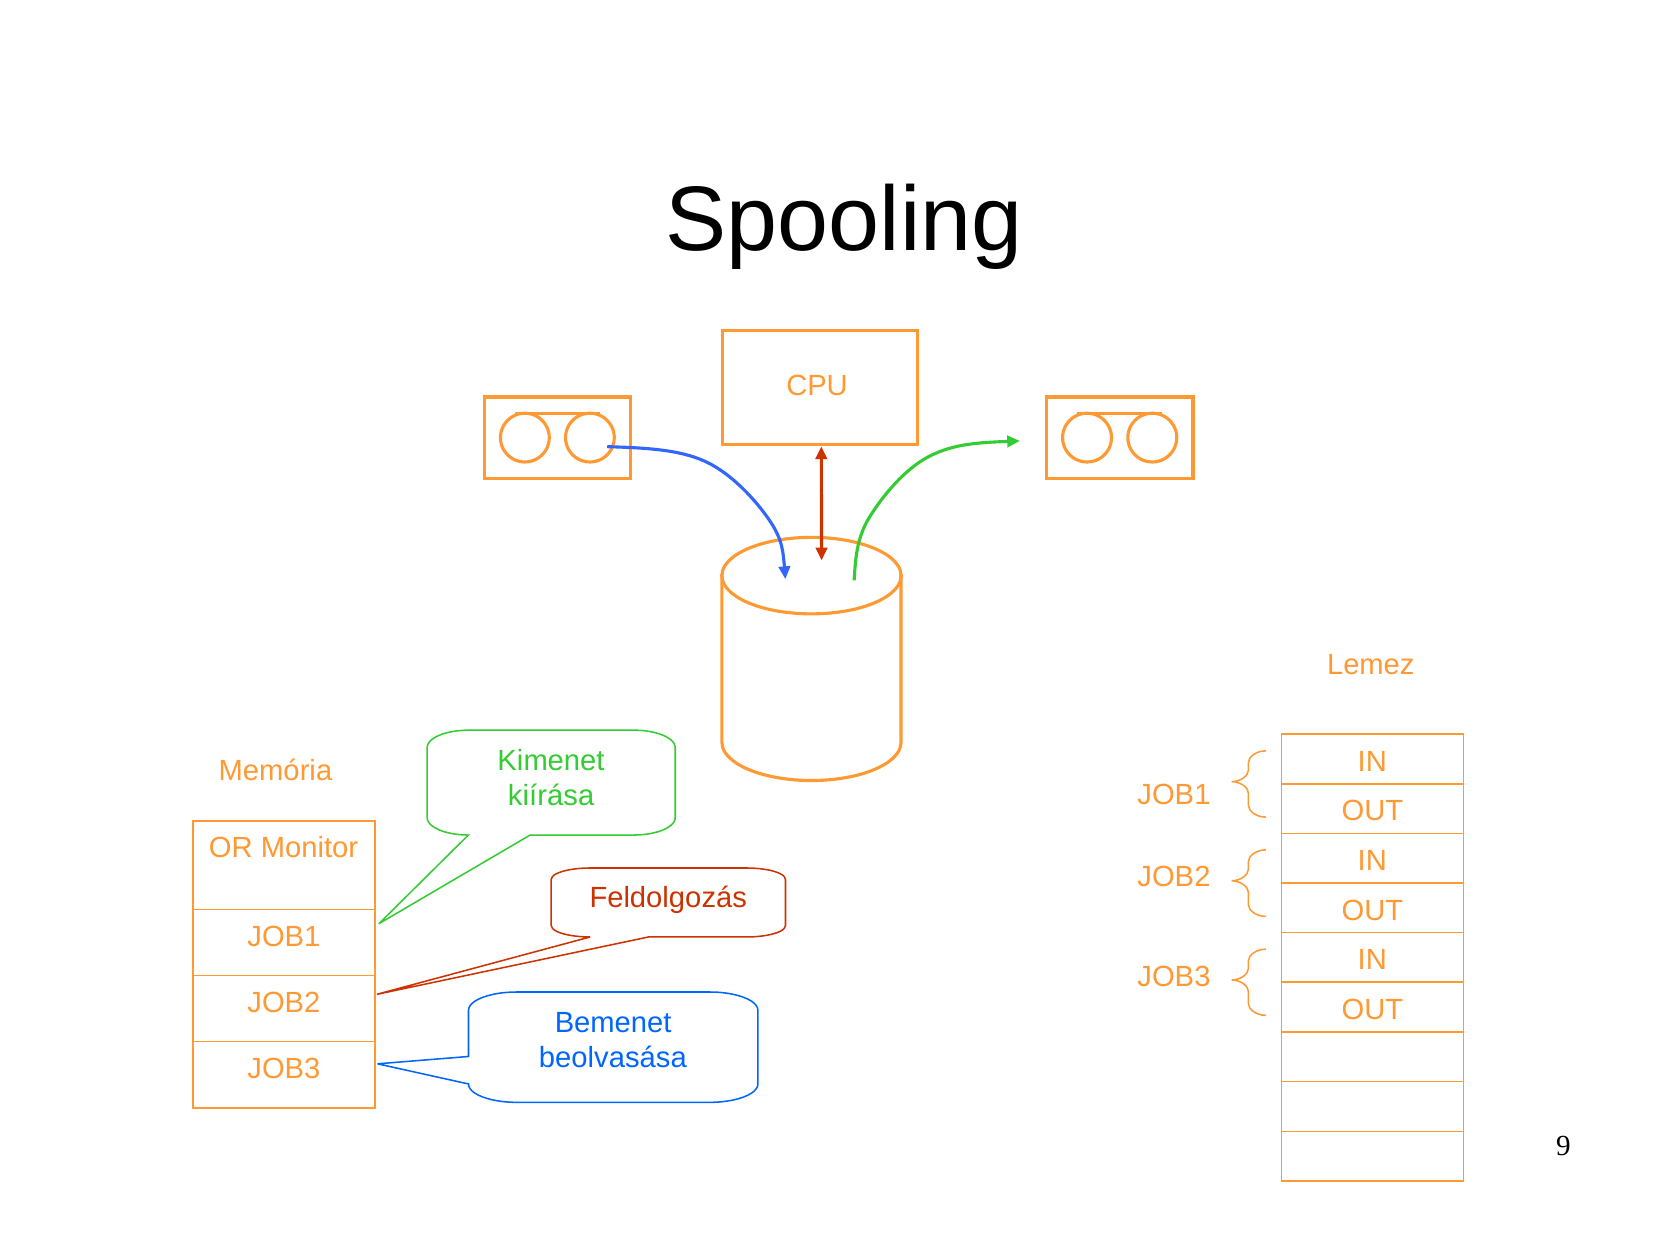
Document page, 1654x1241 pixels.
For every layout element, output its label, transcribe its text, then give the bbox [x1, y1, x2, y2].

text_box OR Monitor [192, 820, 375, 909]
text_box Memória [192, 744, 359, 811]
text_box OUT [1281, 982, 1464, 1031]
text_box IN [1281, 833, 1464, 883]
text_box JOB3 [1116, 949, 1232, 999]
text_box IN [1281, 932, 1464, 982]
text_box JOB1 [1116, 767, 1232, 818]
text_box Bemenet beolvasása [377, 992, 758, 1103]
text_box IN [1281, 734, 1464, 783]
text_box Lemez [1240, 637, 1502, 704]
text_box OUT [1281, 883, 1464, 932]
text_box Kimenet kiírása [378, 730, 676, 924]
text_box JOB3 [192, 1041, 375, 1108]
text_box JOB2 [192, 975, 375, 1041]
text_box OUT [1281, 783, 1464, 833]
text_box Feldolgozás [376, 867, 786, 995]
text_box JOB1 [192, 909, 375, 975]
text_box CPU [735, 358, 899, 424]
text_box JOB2 [1116, 849, 1232, 900]
title Spooling [124, 110, 1530, 317]
